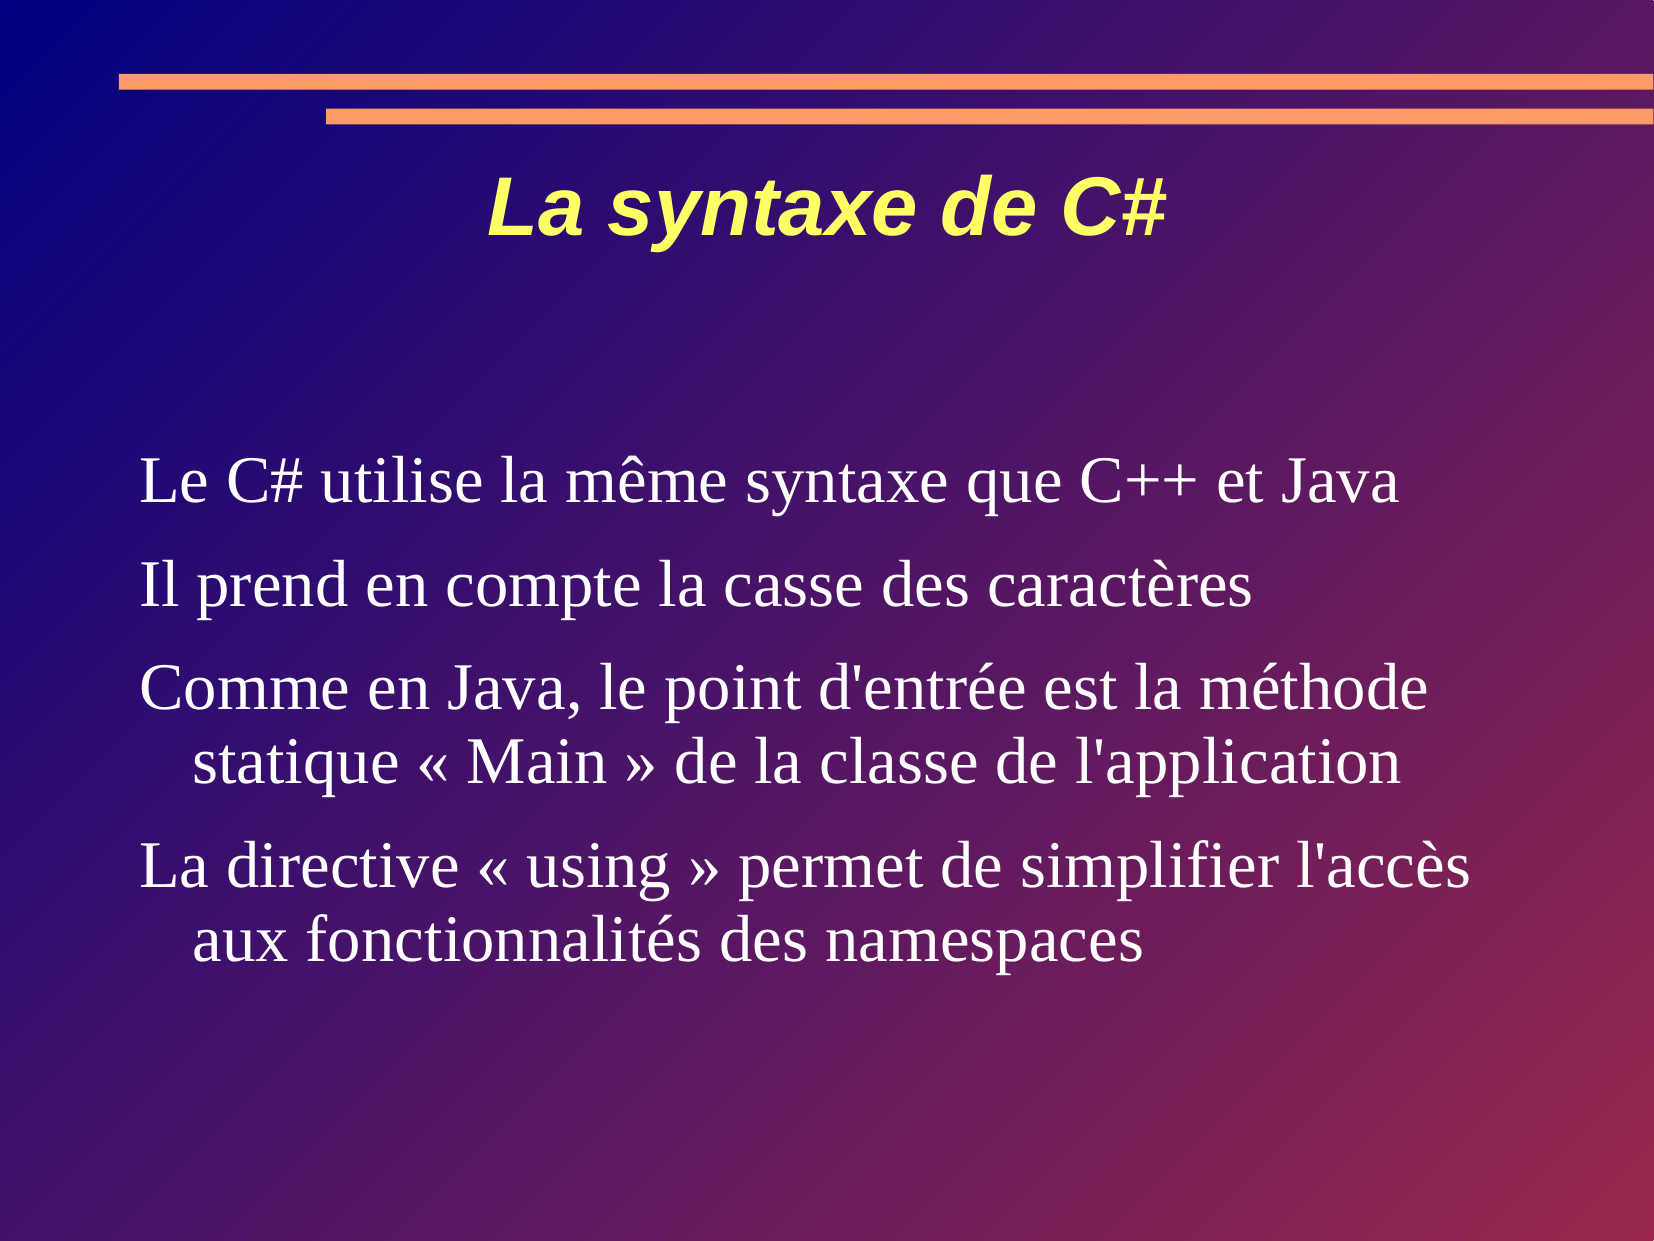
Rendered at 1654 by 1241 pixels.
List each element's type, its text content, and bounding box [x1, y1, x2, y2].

title La syntaxe de C# [121, 102, 1534, 311]
list Le C# utilise la même syntaxe que C++ et Java Il prend en compte la casse des caractères Comme en Java, le point d'entrée est la méthode statique « Main » de la classe de l'application La directive « using » permet de simplifier l'accès aux fonctionnalités des namespaces [121, 443, 1534, 1127]
